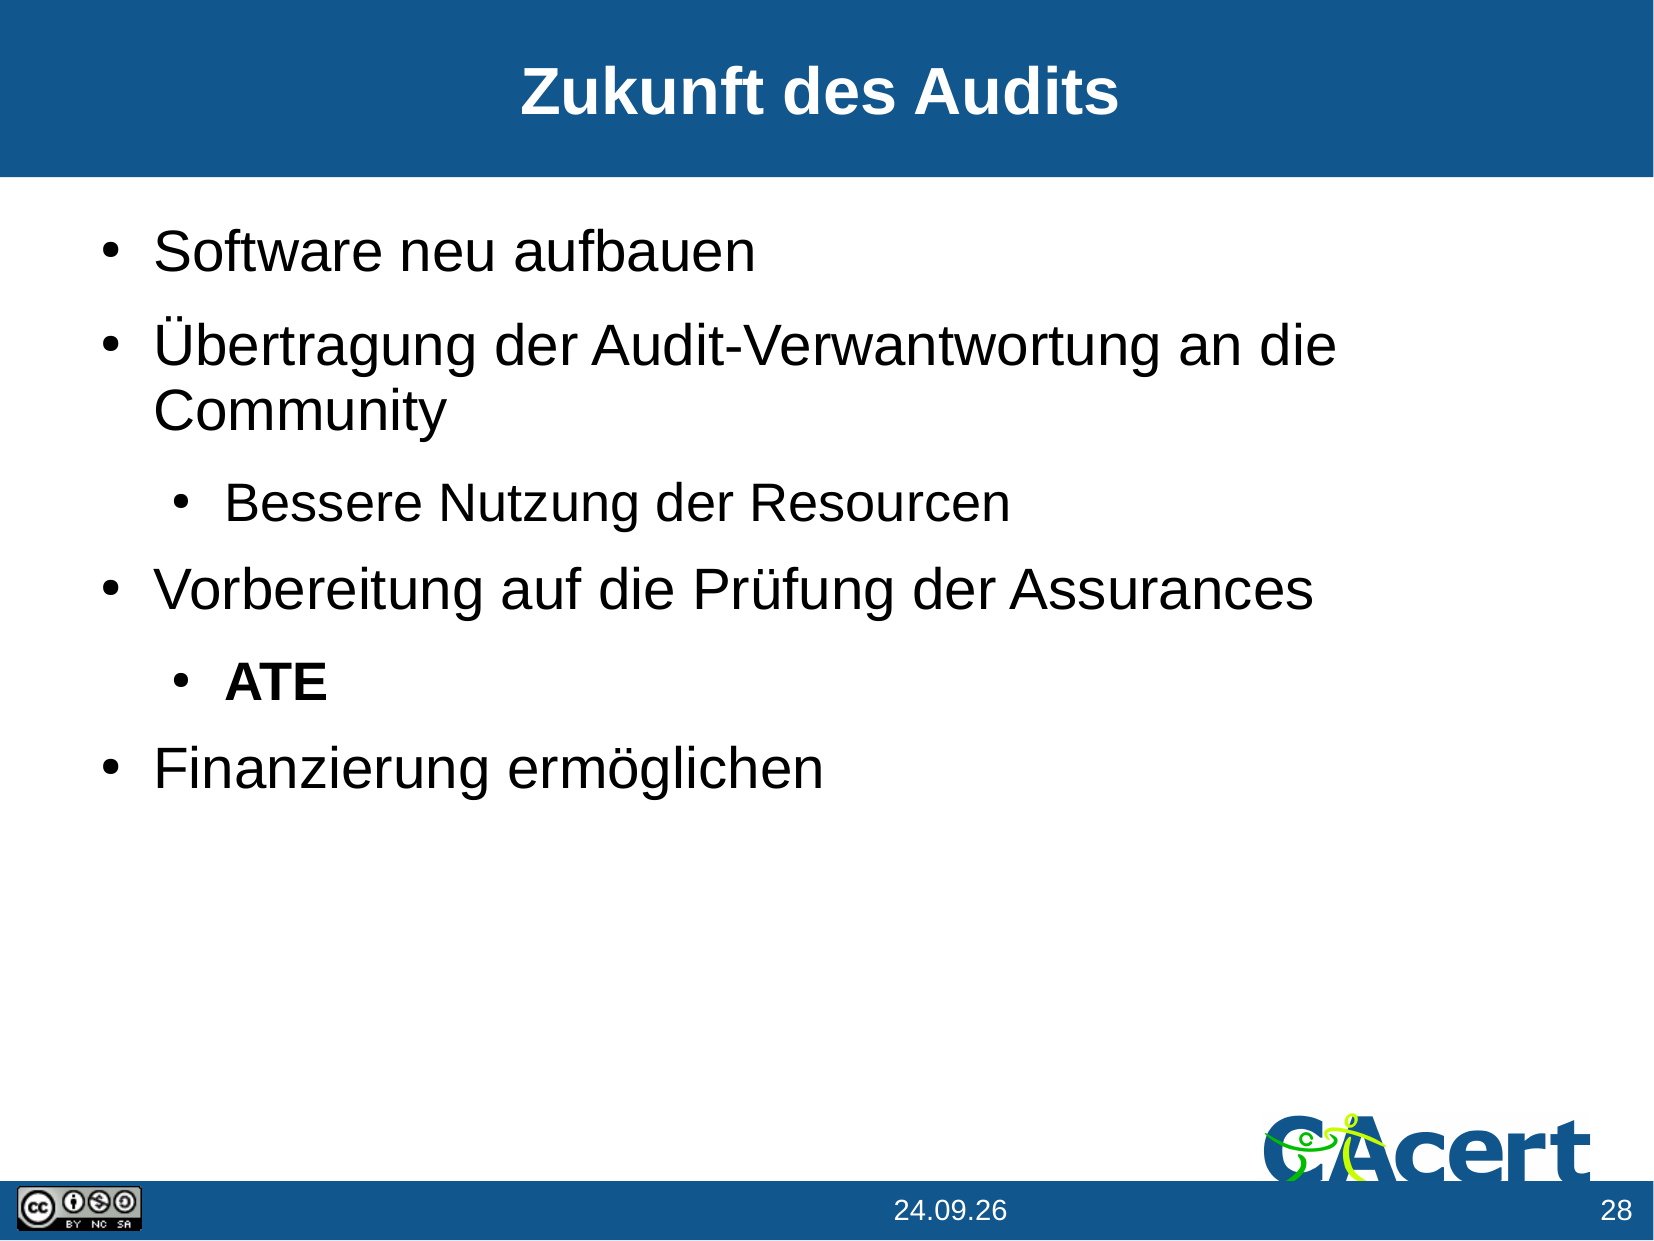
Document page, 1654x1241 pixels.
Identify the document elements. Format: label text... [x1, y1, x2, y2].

title Zukunft des Audits [76, 17, 1565, 166]
list Software neu aufbauen Übertragung der Audit-Verwantwortung an die Community Bessere Nutzung der Resourcen Vorbereitung auf die Prüfung der Assurances ATE Finanzierung ermöglichen [82, 218, 1571, 1077]
picture [1263, 1112, 1591, 1181]
picture [17, 1186, 142, 1231]
